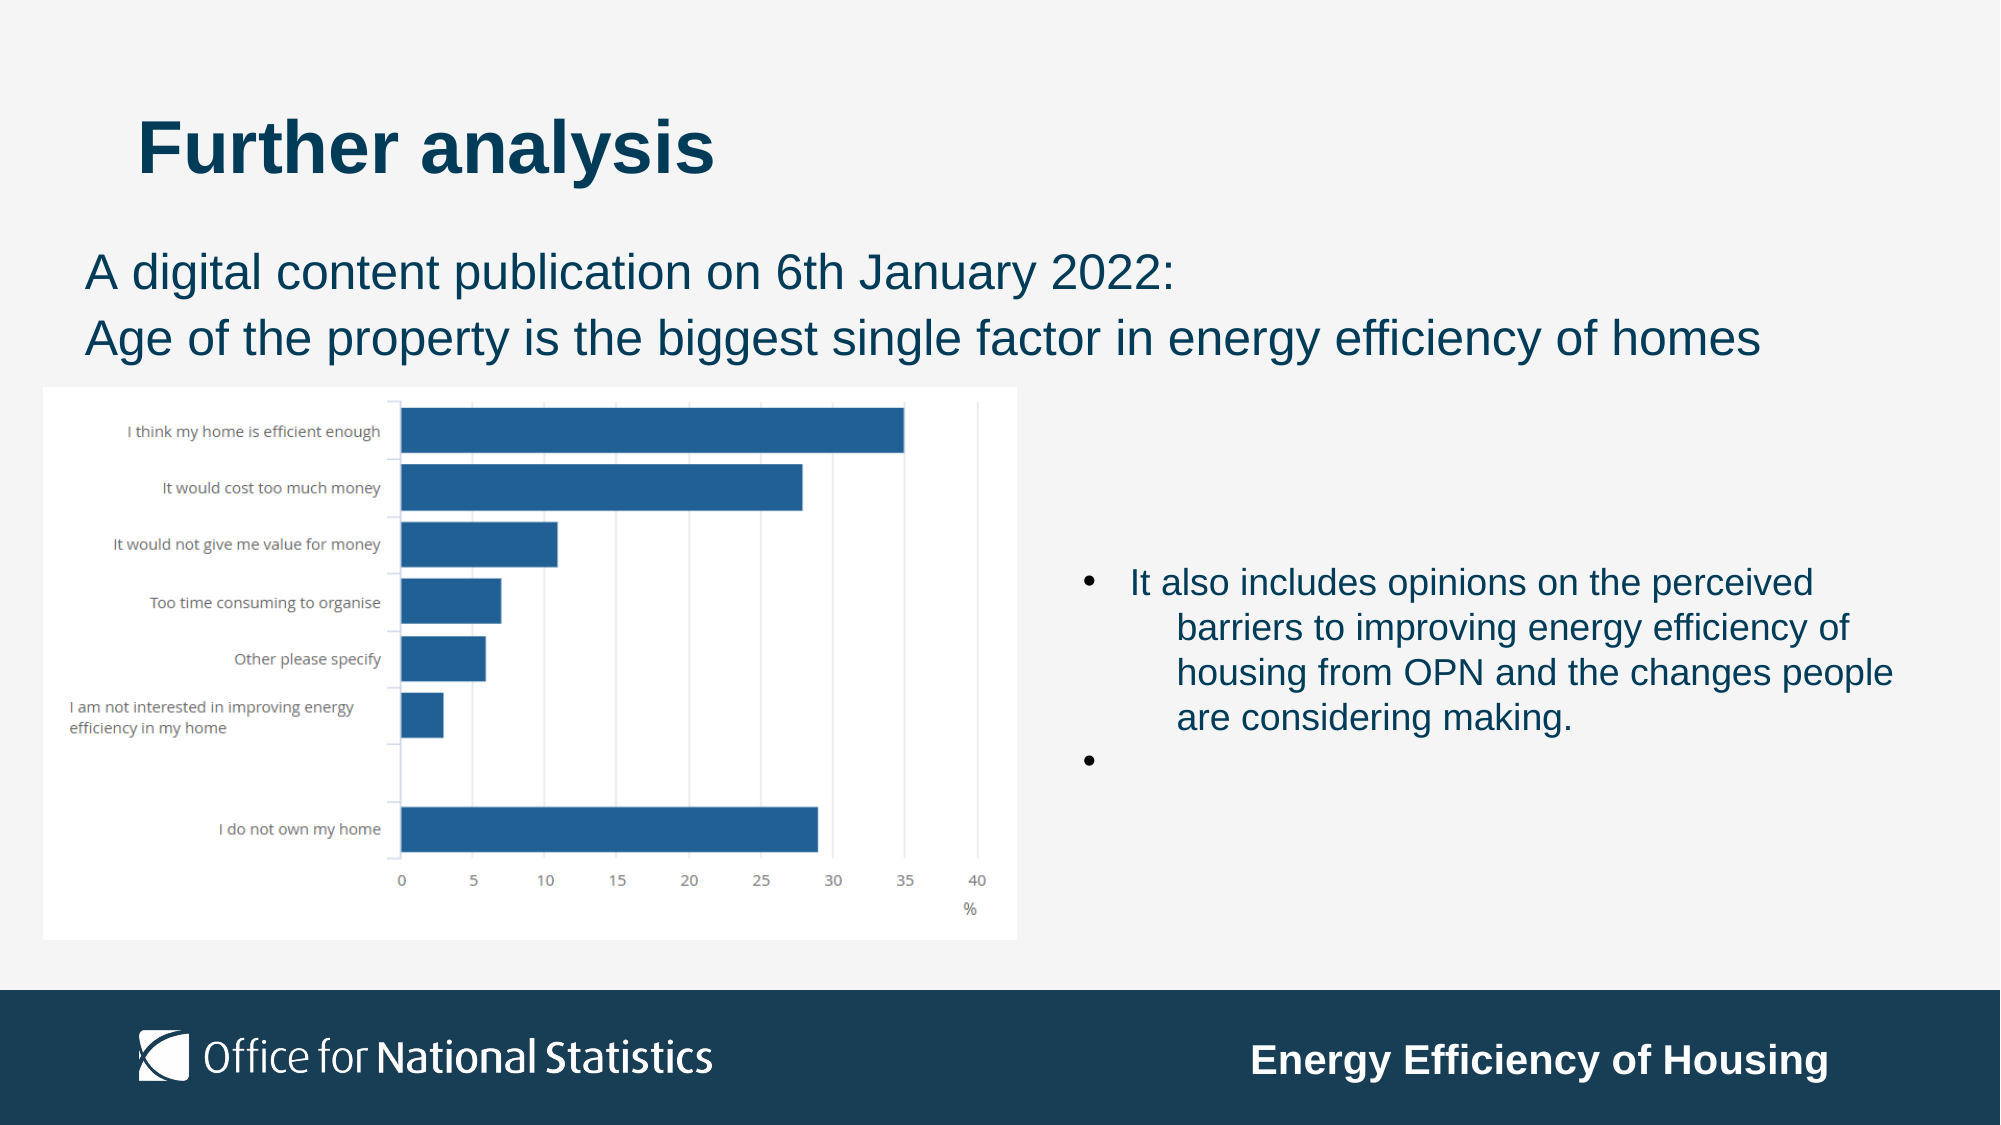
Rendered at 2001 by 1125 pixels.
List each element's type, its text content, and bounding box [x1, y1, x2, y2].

title Further analysis [137, 105, 1863, 192]
text_box It also includes opinions on the perceived barriers to improving energy efficiency of housing from OPN and the changes people are considering making. [1082, 547, 1929, 836]
list A digital content publication on 6th January 2022: Age of the property is the biggest single factor in energy efficiency of homes [84, 233, 1866, 439]
text_box Energy Efficiency of Housing [1235, 1025, 1866, 1086]
picture [43, 387, 1017, 940]
